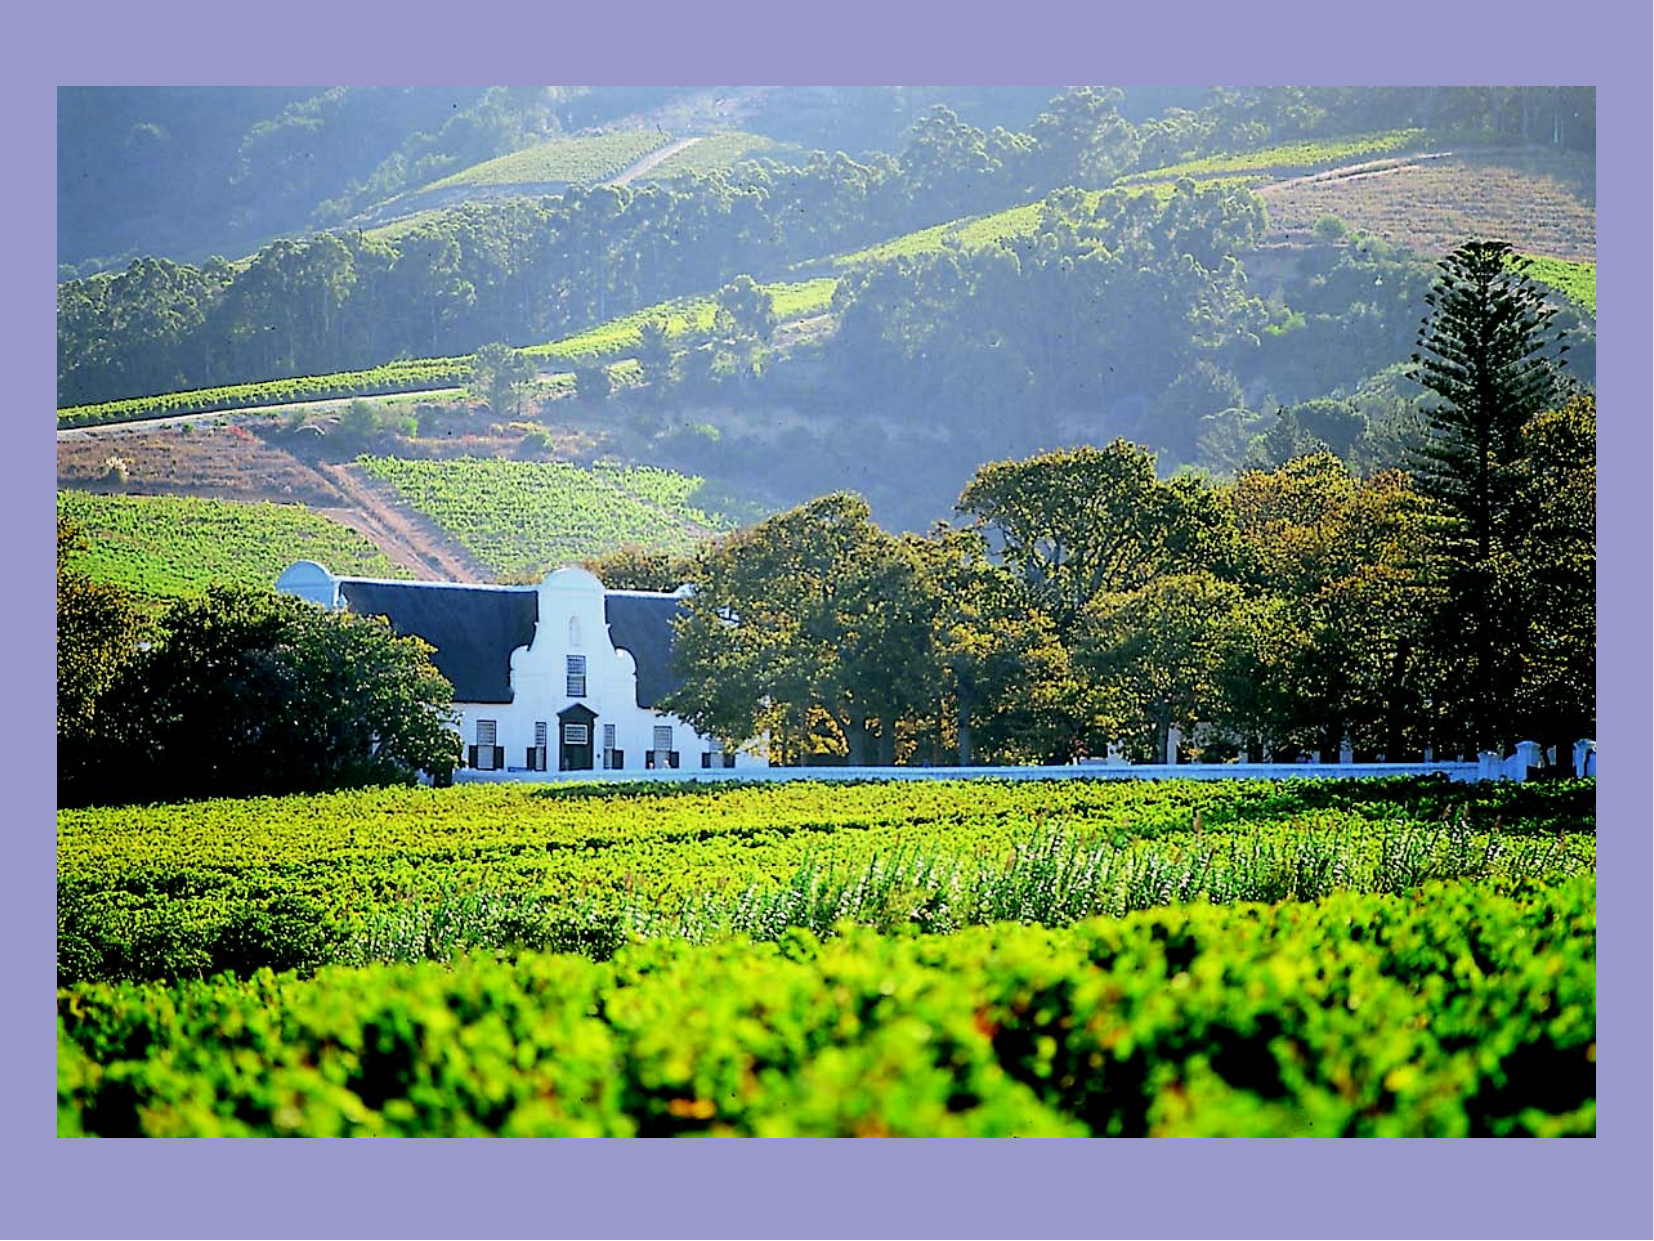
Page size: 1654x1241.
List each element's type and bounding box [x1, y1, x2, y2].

picture [57, 86, 1596, 1139]
